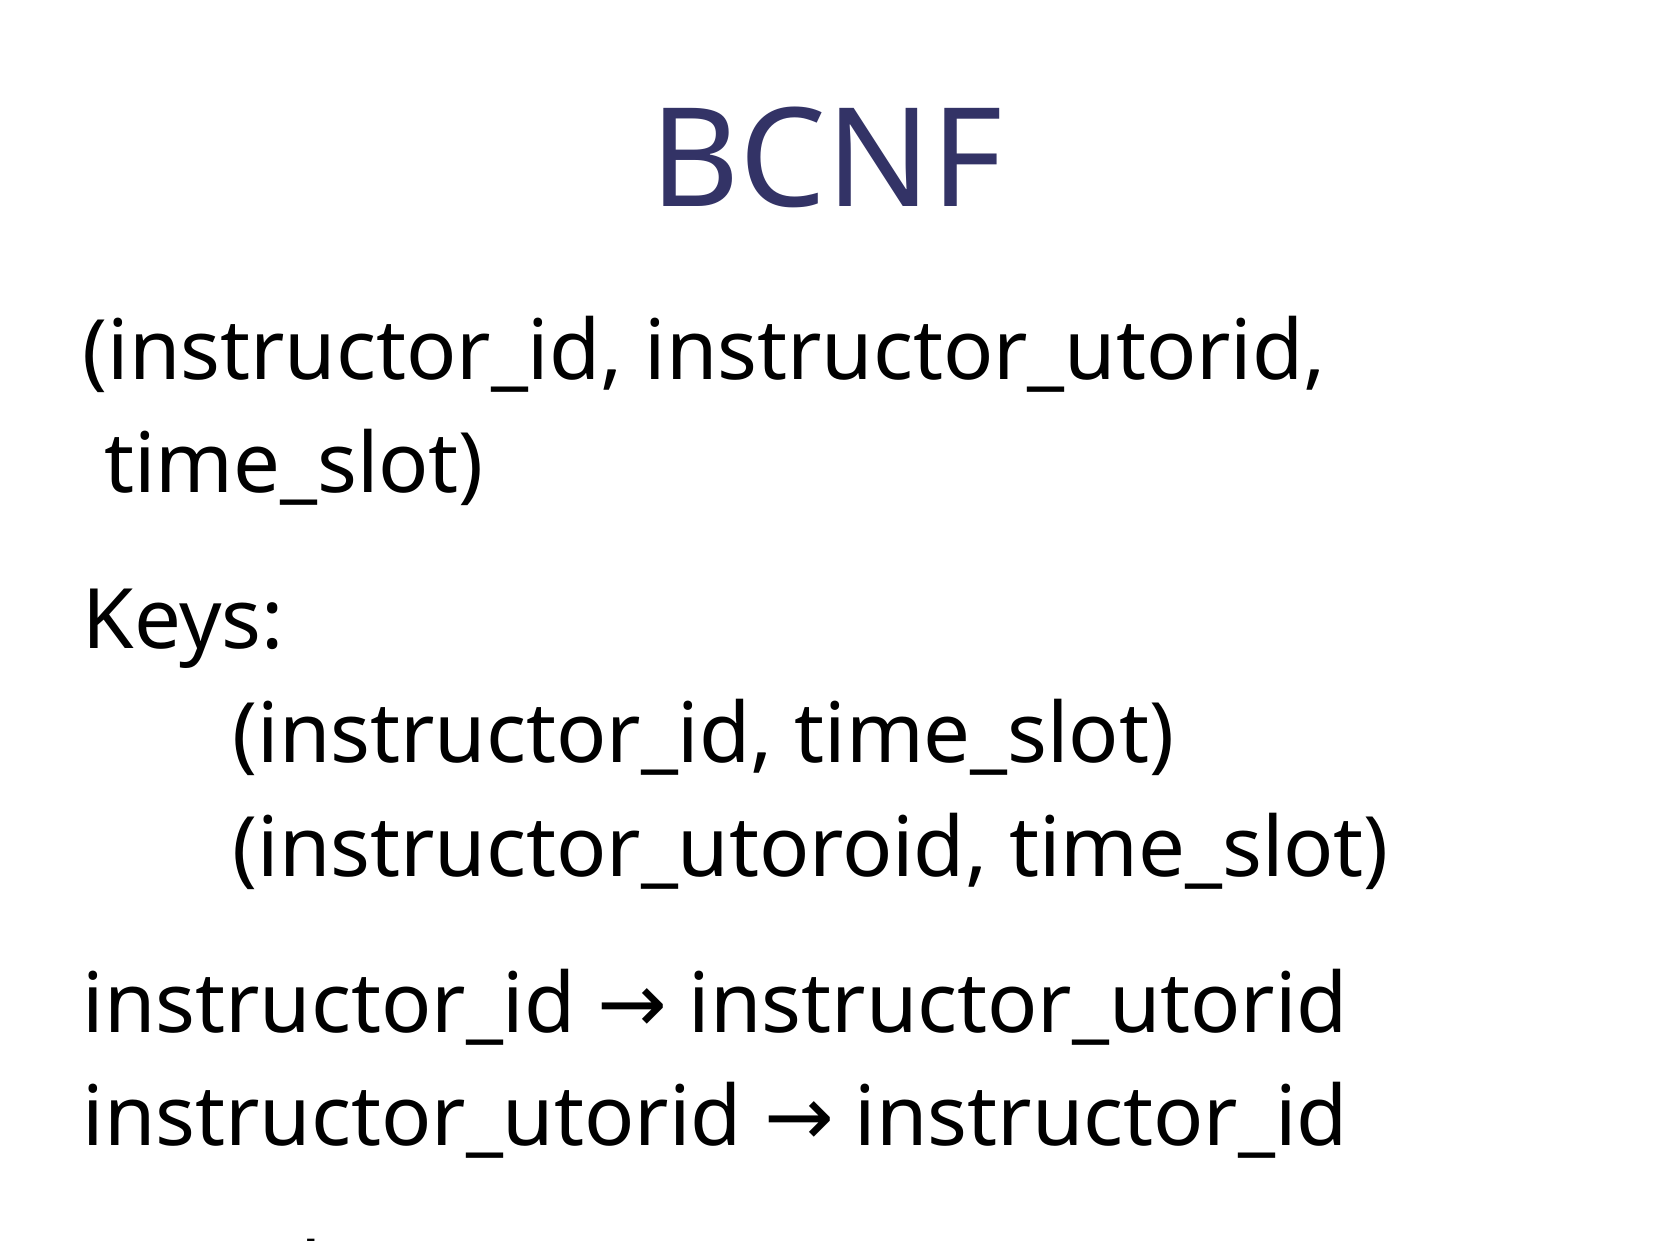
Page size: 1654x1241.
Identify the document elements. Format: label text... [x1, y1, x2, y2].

title BCNF [82, 49, 1571, 257]
subtitle (instructor_id, instructor_utorid, time_slot) Keys: (instructor_id, time_slot) (instructor_utoroid, time_slot) instructor_id → instructor_utorid instructor_utorid → instructor_id (3NF, but not BCNF) [82, 290, 1571, 1215]
